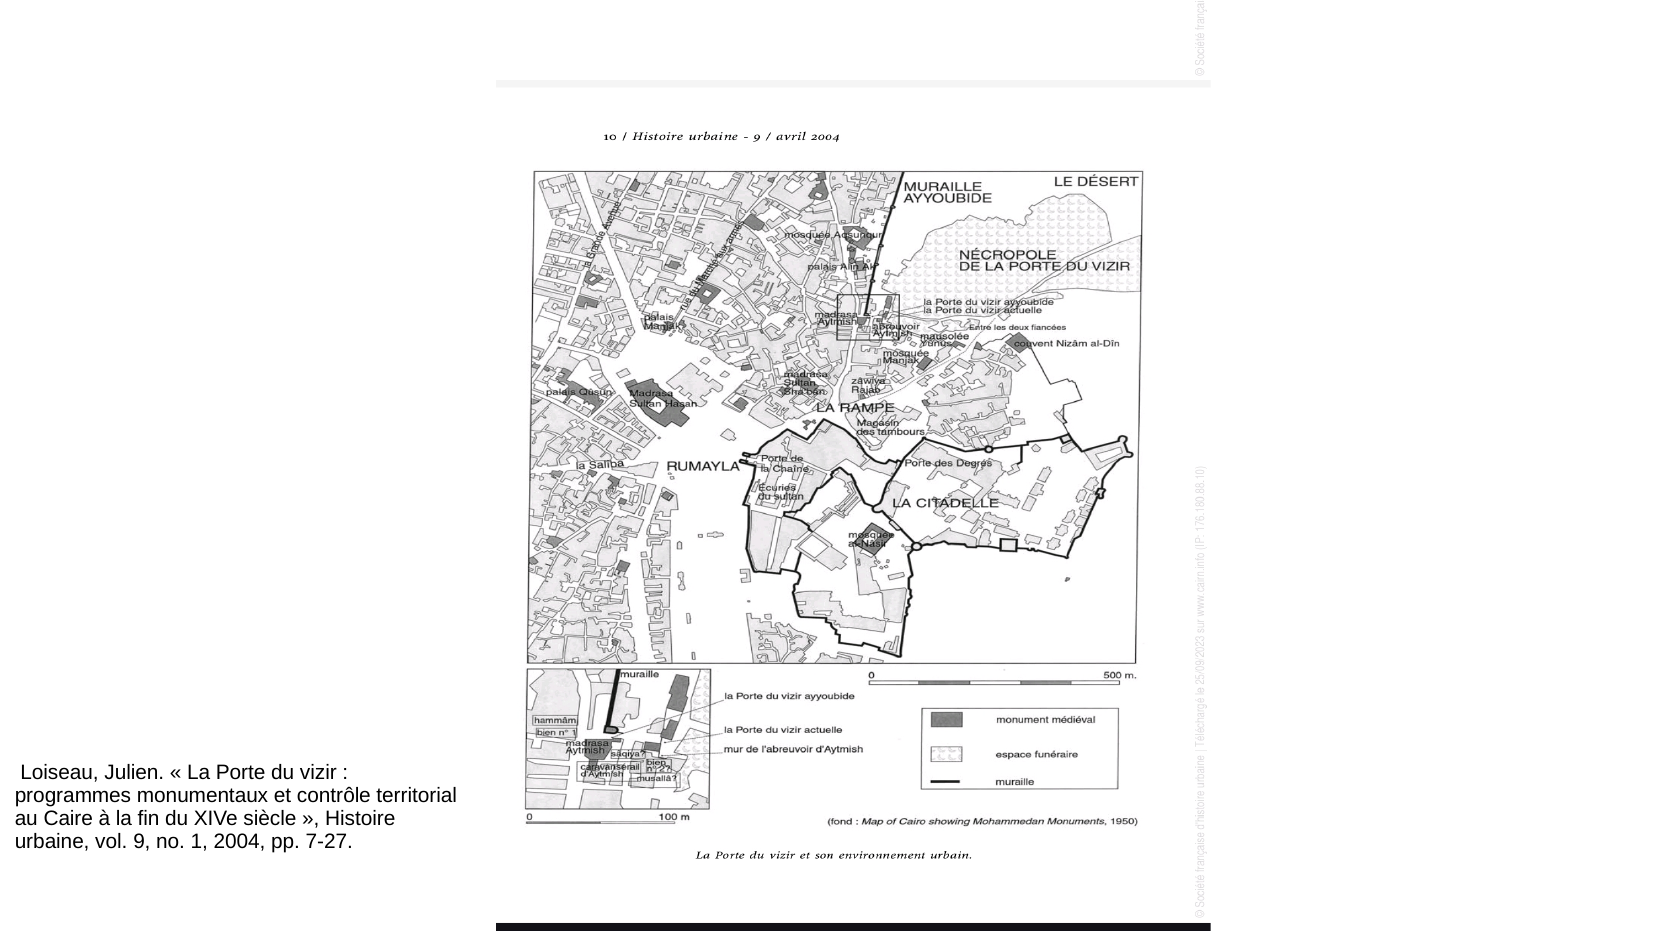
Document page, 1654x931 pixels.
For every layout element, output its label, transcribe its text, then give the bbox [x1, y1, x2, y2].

picture [496, 0, 1211, 931]
text_box Loiseau, Julien. « La Porte du vizir : programmes monumentaux et contrôle territorial au Caire à la fin du XIVe siècle », Histoire urbaine, vol. 9, no. 1, 2004, pp. 7-27. [0, 753, 473, 916]
